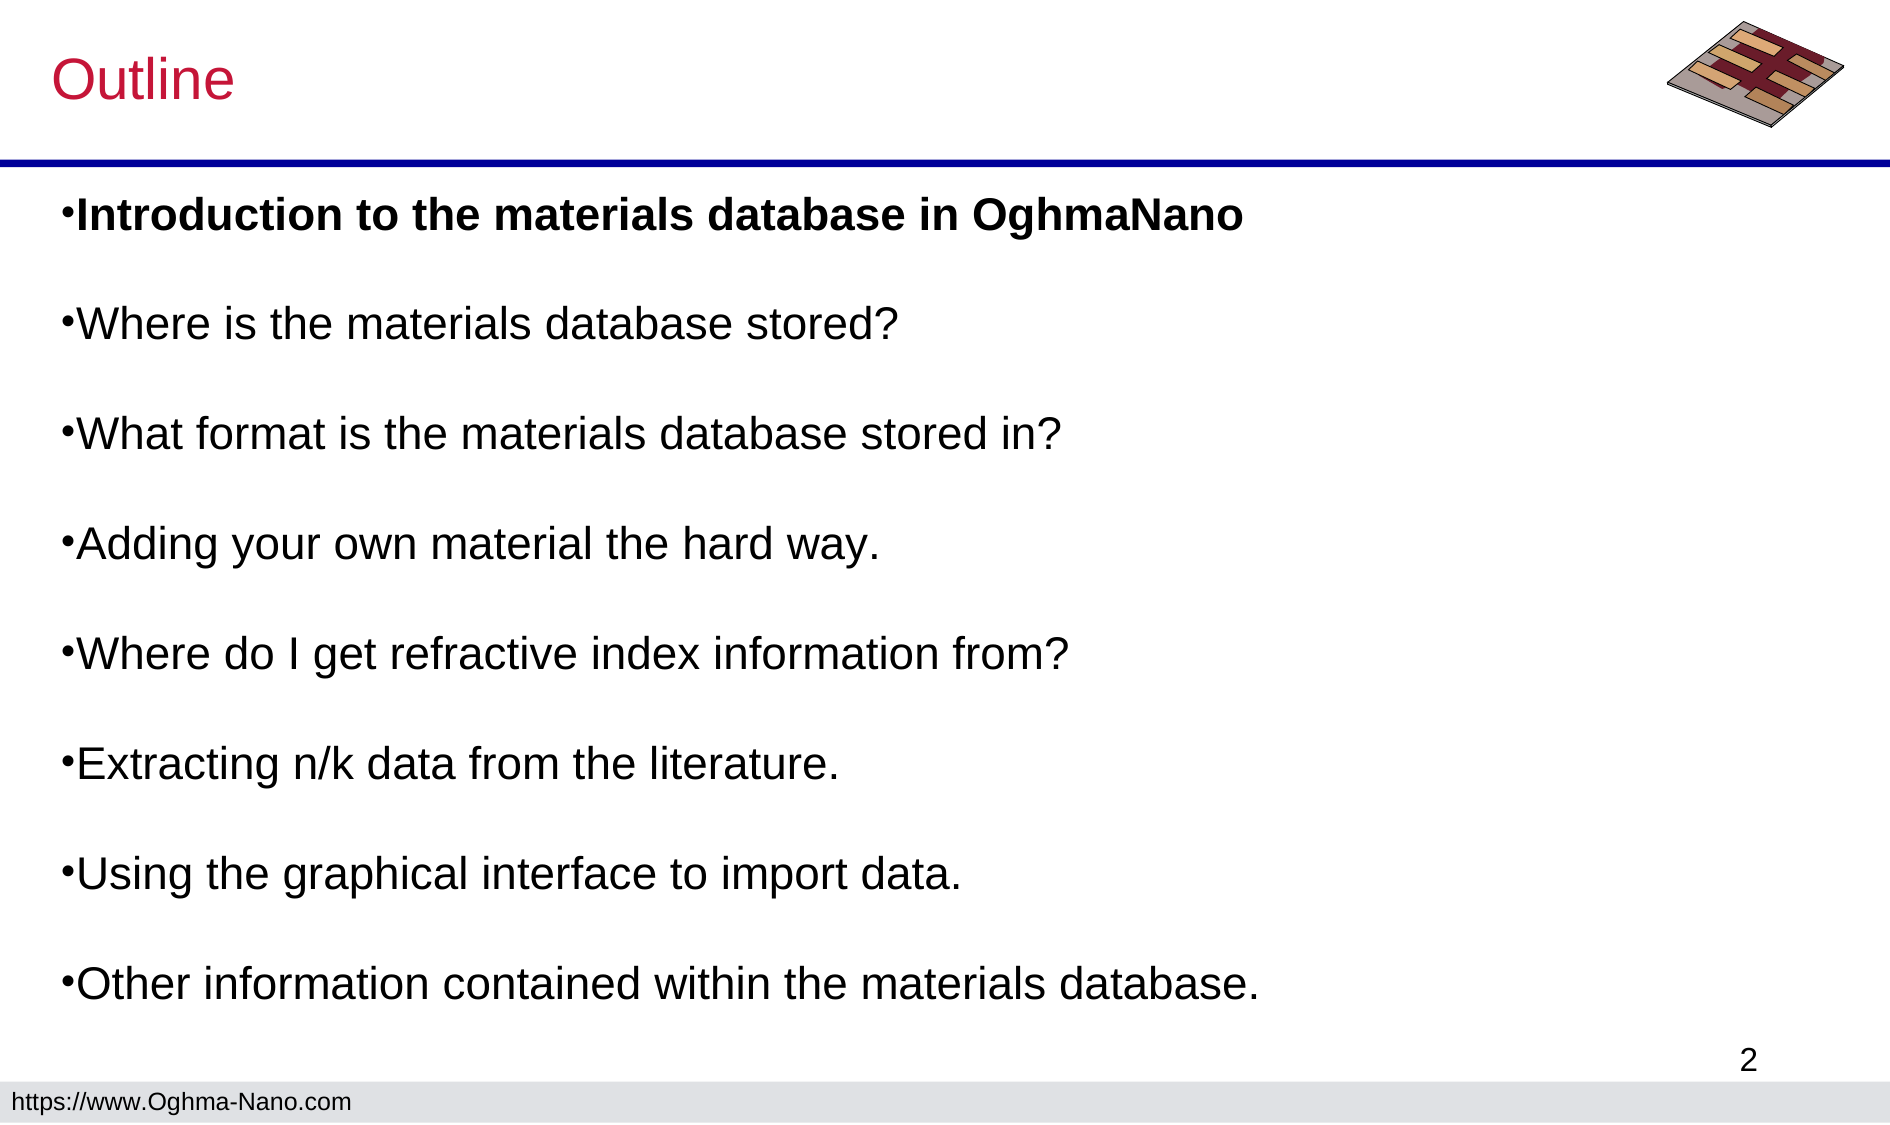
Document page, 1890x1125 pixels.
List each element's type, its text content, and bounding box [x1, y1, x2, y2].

text_box Introduction to the materials database in OghmaNano Where is the materials database stored? What format is the materials database stored in? Adding your own material the hard way. Where do I get refractive index information from? Extracting n/k data from the literature. Using the graphical interface to import data. Other information contained within the materials database. [45, 176, 1890, 1017]
title Outline [36, 6, 1575, 153]
text_box <number> [1724, 1030, 1890, 1101]
